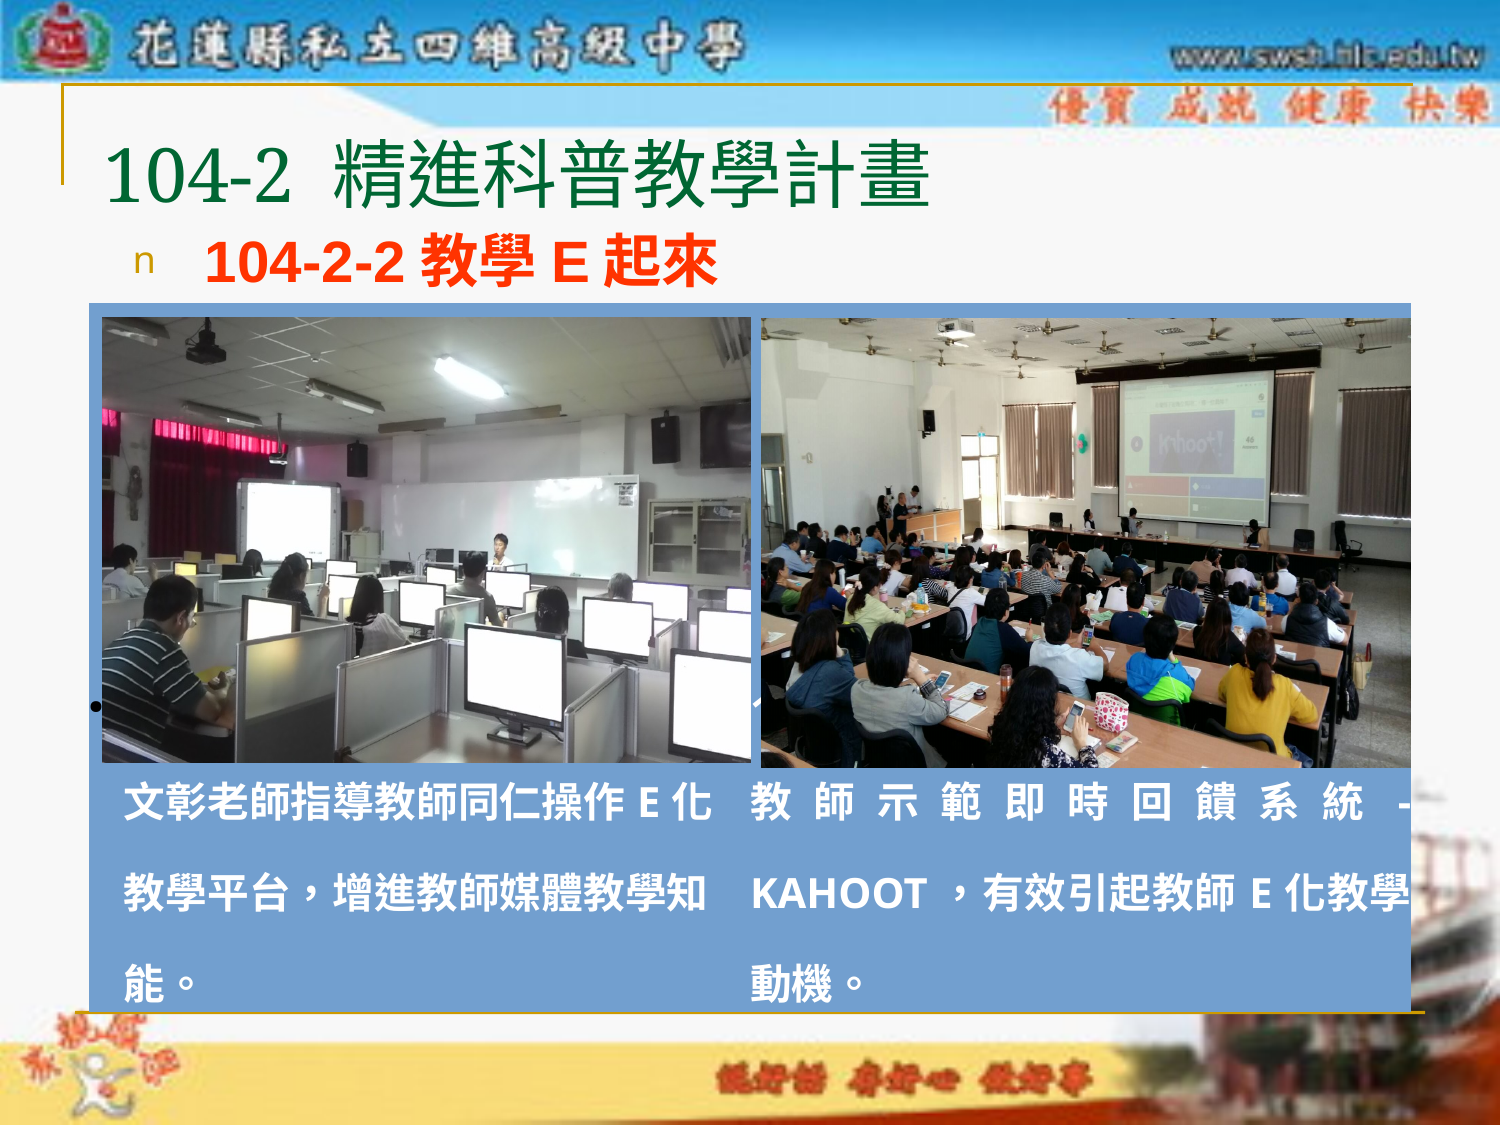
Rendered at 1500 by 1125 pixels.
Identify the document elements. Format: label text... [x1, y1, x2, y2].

table_cell 104年11月18日由電算中心黃文彰老師指導教師同仁操作E化教學平台，增進教師媒體教學知能。 [89, 648, 750, 1012]
table_header [750, 303, 1411, 648]
text_box [1080, 1023, 1431, 1099]
picture [102, 317, 751, 763]
text_box 104-2-2教學E起來 [88, 216, 1412, 300]
text_box P26 [0, 1023, 262, 1099]
table_header [89, 303, 750, 648]
table_cell 105年4月12日由英文科陳薇年教師示範即時回饋系統-KAHOOT，有效引起教師E化教學動機。 [750, 648, 1411, 1012]
picture [761, 318, 1411, 768]
text_box 104-2 精進科普教學計畫 [88, 101, 1439, 244]
